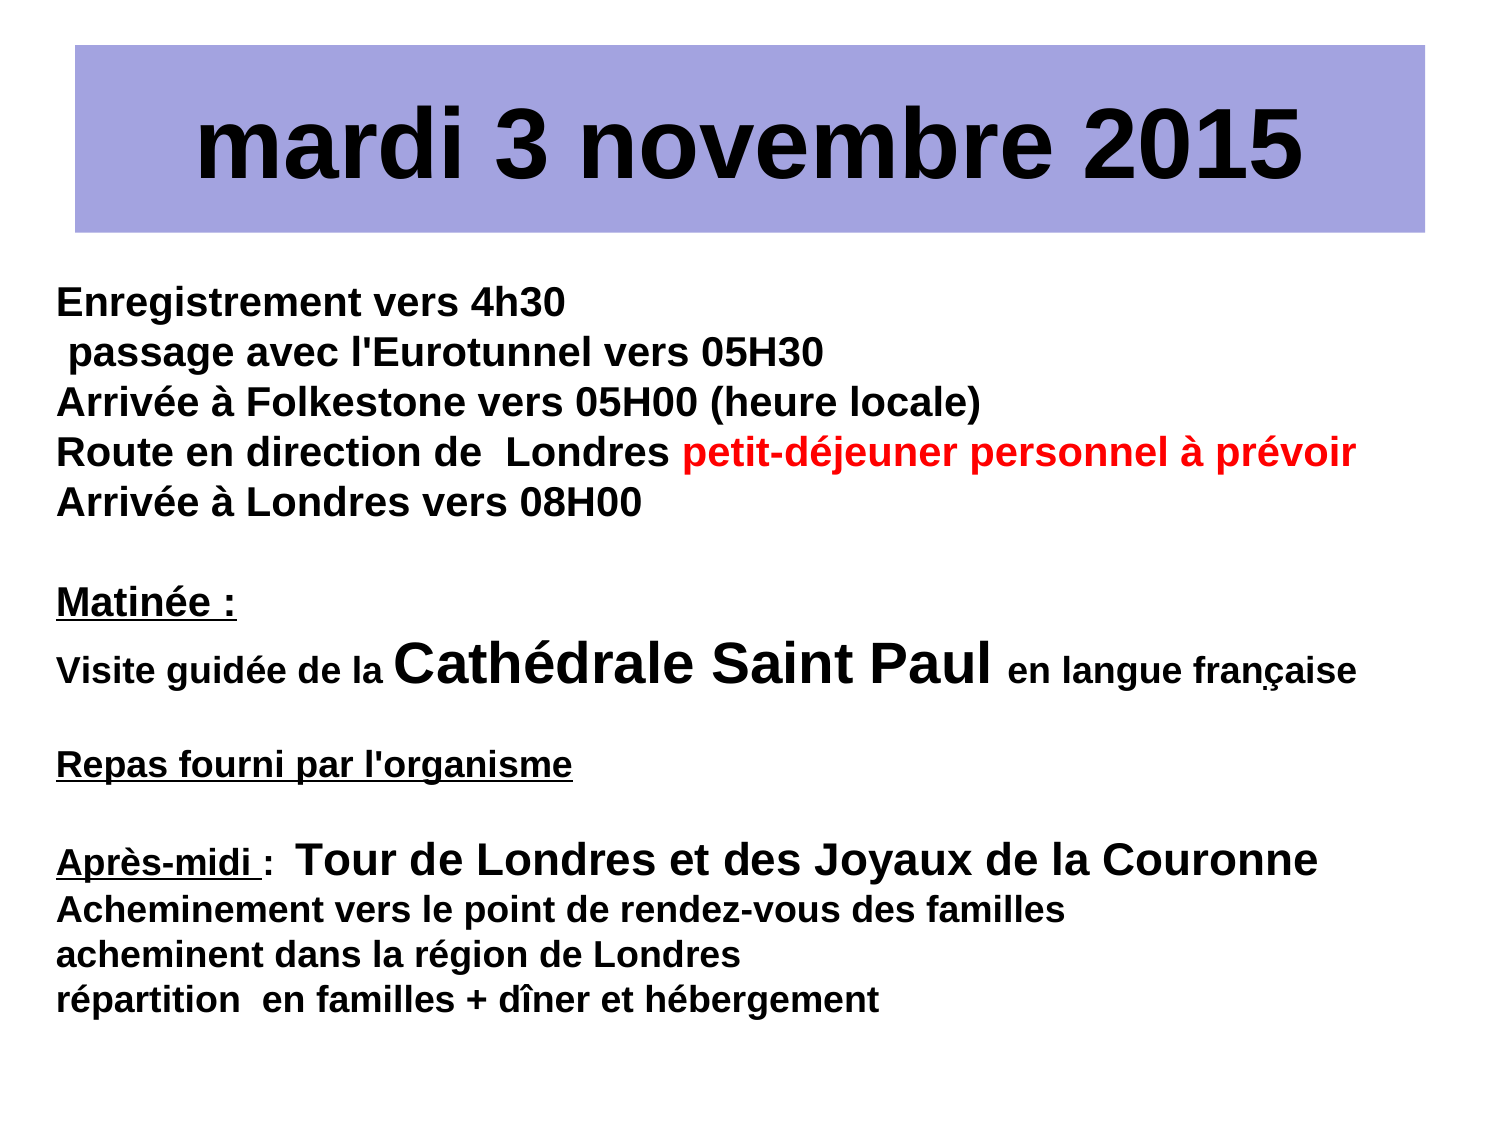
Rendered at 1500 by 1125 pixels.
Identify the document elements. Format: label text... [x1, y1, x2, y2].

title mardi 3 novembre 2015 [75, 45, 1426, 233]
text_box . [53, 671, 1436, 732]
text_box Enregistrement vers 4h30 passage avec l'Eurotunnel vers 05H30 Arrivée à Folkestone vers 05H00 (heure locale) Route en direction de Londres petit-déjeuner personnel à prévoir Arrivée à Londres vers 08H00 Matinée : Visite guidée de la Cathédrale Saint Paul en langue française Repas fourni par l'organisme Après-midi : Tour de Londres et des Joyaux de la Couronne Acheminement vers le point de rendez-vous des familles acheminent dans la région de Londres répartition en familles + dîner et hébergement [41, 267, 1441, 1073]
